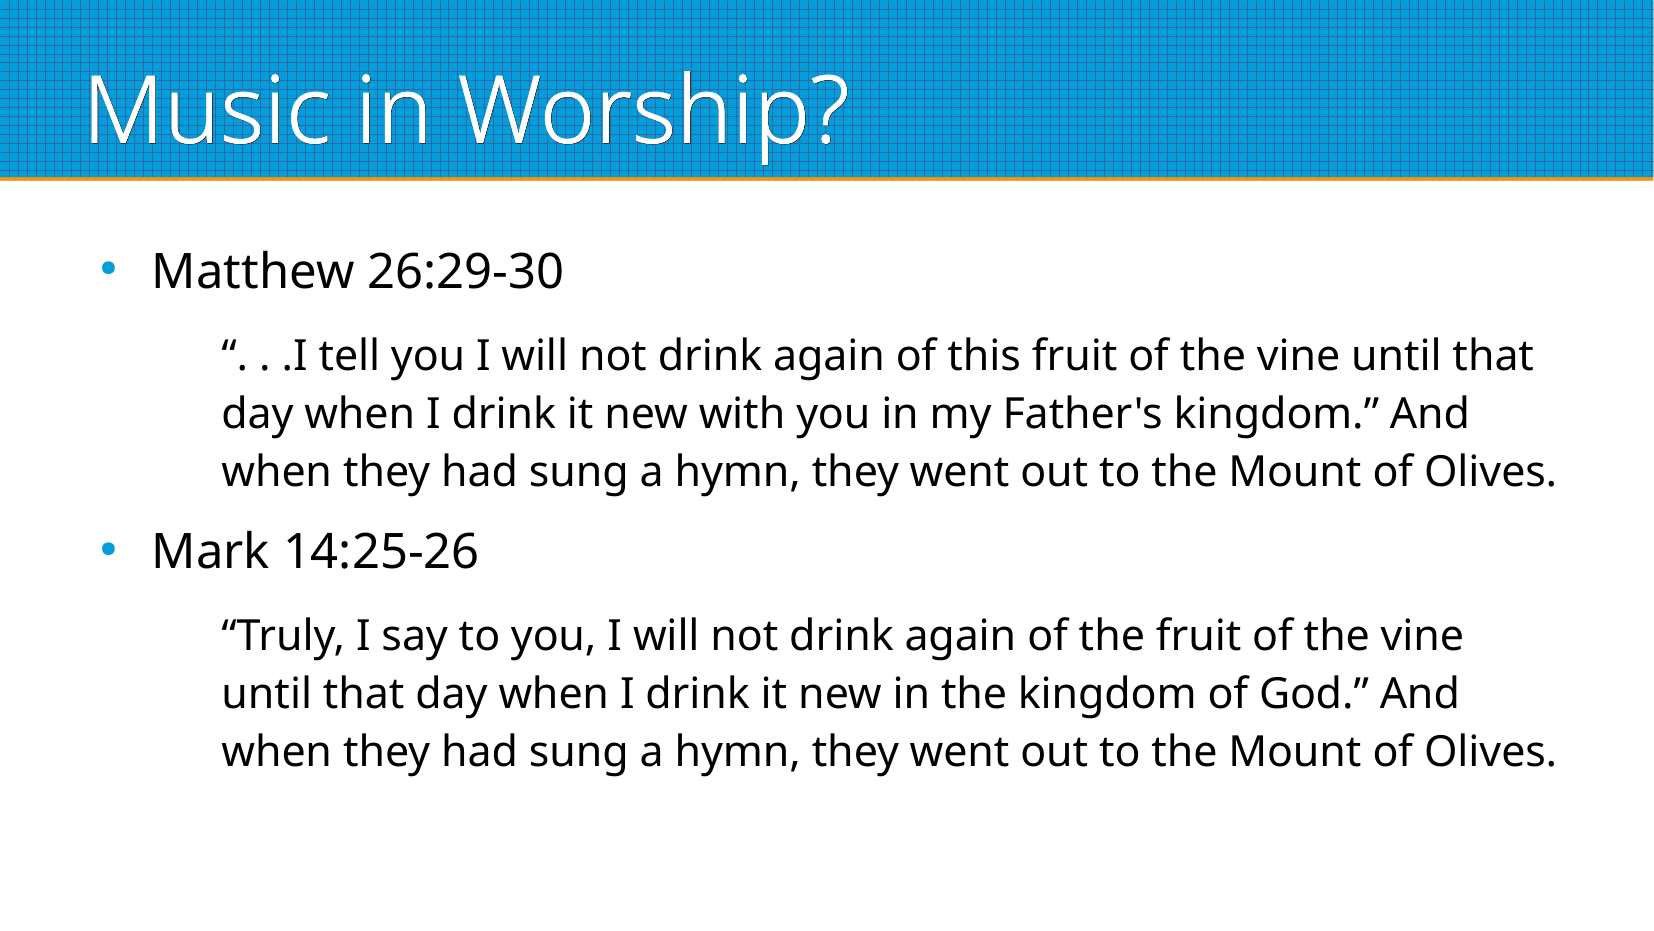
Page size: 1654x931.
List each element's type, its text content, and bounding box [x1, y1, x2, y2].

list Matthew 26:29-30 “. . .I tell you I will not drink again of this fruit of the vine until that day when I drink it new with you in my Father's kingdom.” And when they had sung a hymn, they went out to the Mount of Olives. Mark 14:25-26 “Truly, I say to you, I will not drink again of the fruit of the vine until that day when I drink it new in the kingdom of God.” And when they had sung a hymn, they went out to the Mount of Olives. [82, 236, 1563, 901]
title Music in Worship? [82, 14, 1571, 171]
